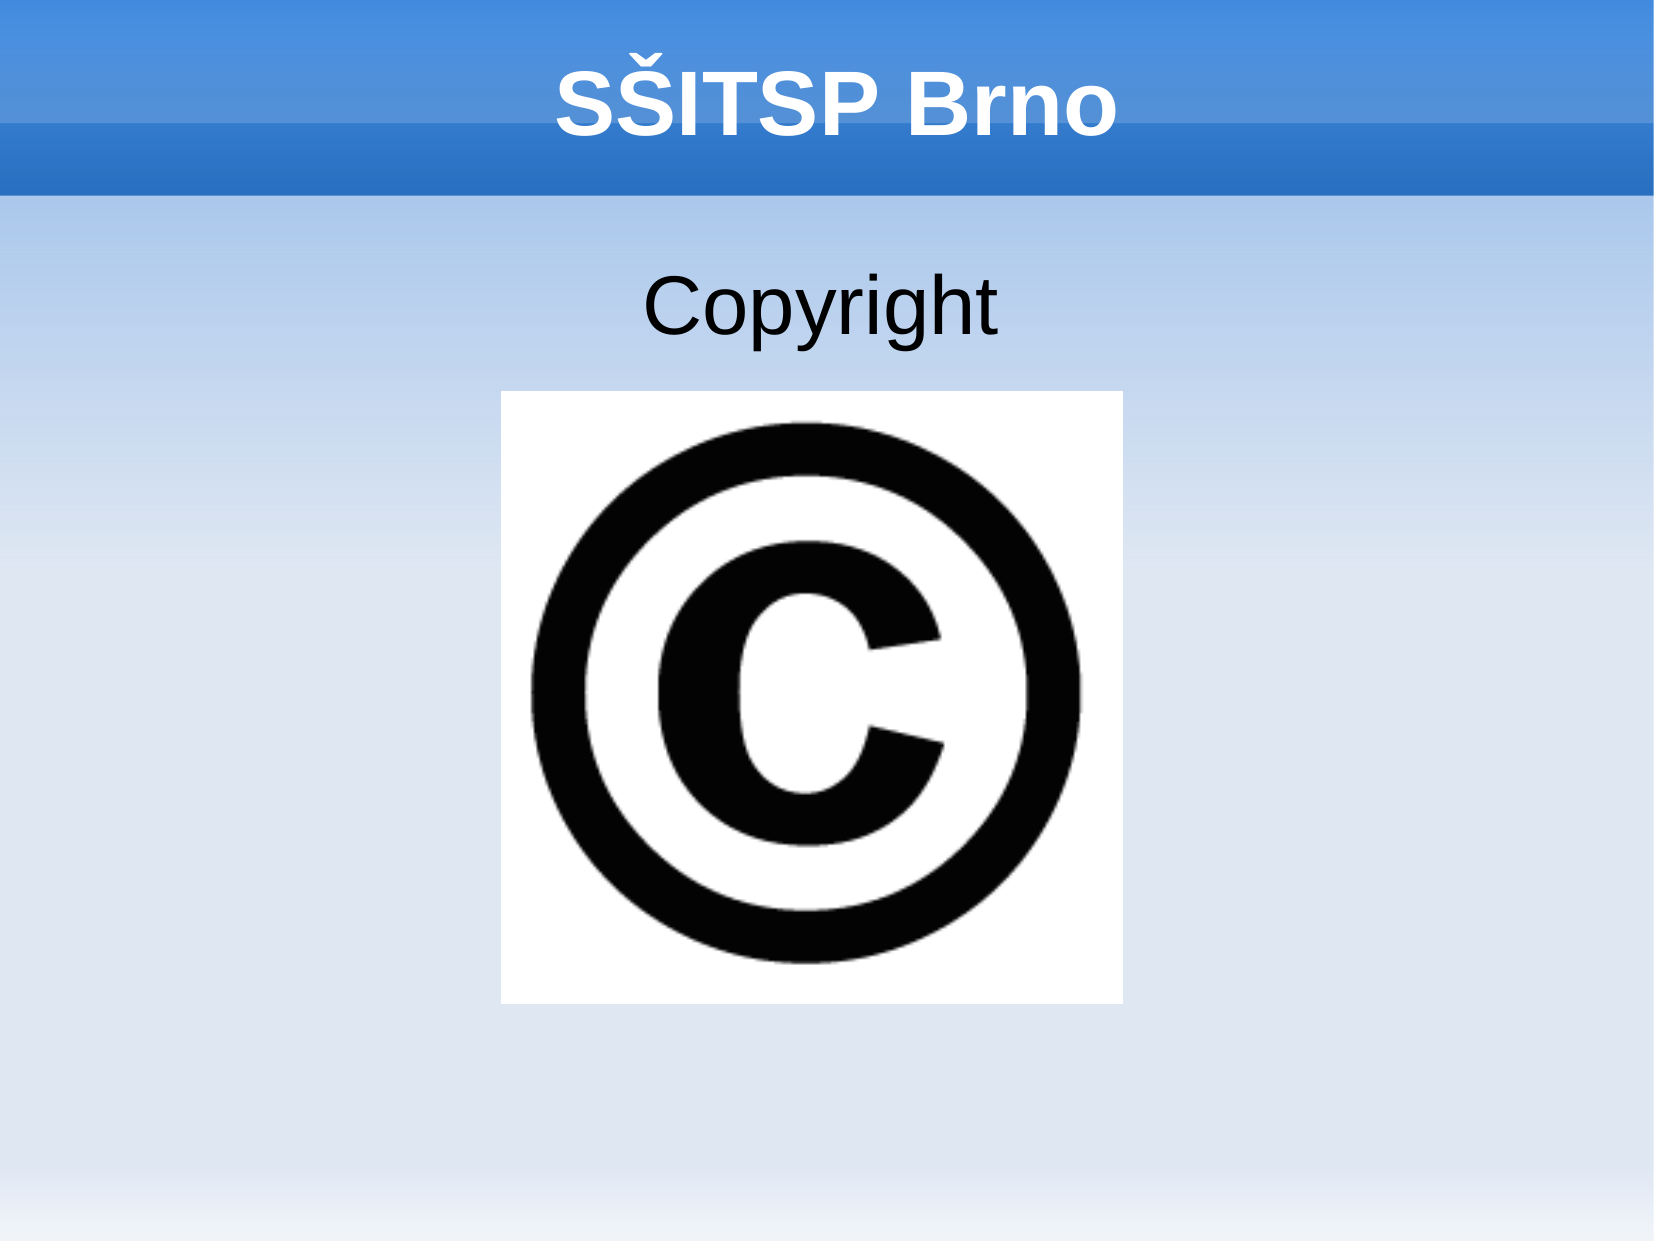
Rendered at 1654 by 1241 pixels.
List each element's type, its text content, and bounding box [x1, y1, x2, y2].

picture [0, 0, 1654, 1241]
list Copyright [76, 259, 1565, 1063]
title SŠITSP Brno [76, 7, 1565, 200]
